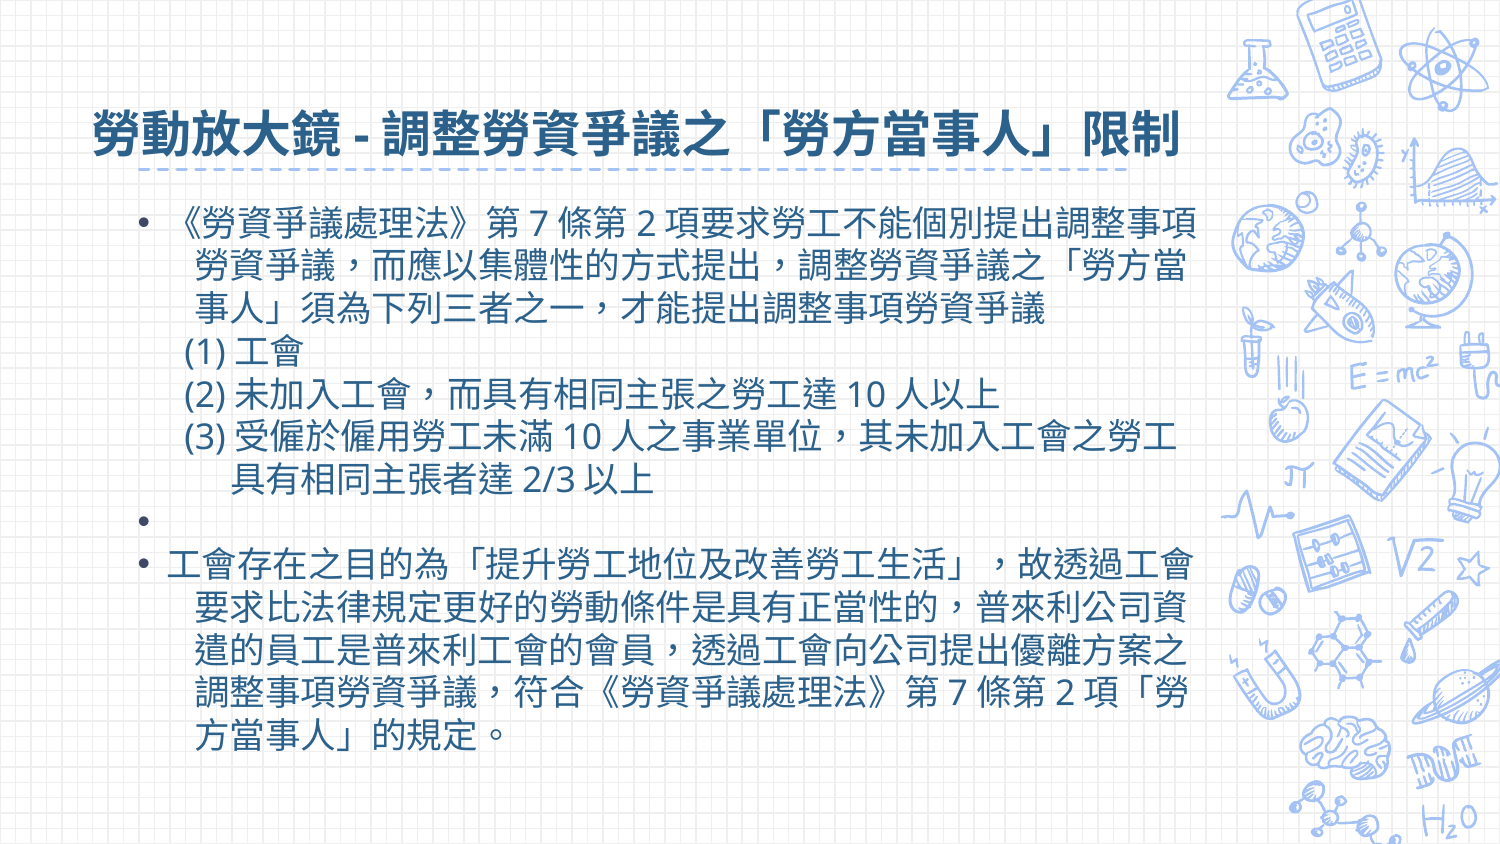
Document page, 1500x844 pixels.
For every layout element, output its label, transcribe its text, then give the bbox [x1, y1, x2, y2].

title 勞動放大鏡-調整勞資爭議之「勞方當事人」限制 [76, 36, 1223, 178]
list 《勞資爭議處理法》第7條第2項要求勞工不能個別提出調整事項勞資爭議，而應以集體性的方式提出，調整勞資爭議之「勞方當事人」須為下列三者之一，才能提出調整事項勞資爭議 (1)工會 (2)未加入工會，而具有相同主張之勞工達10人以上 (3)受僱於僱用勞工未滿10人之事業單位，其未加入工會之勞工 具有相同主張者達2/3以上 工會存在之目的為「提升勞工地位及改善勞工生活」，故透過工會要求比法律規定更好的勞動條件是具有正當性的，普來利公司資遣的員工是普來利工會的會員，透過工會向公司提出優離方案之調整事項勞資爭議，符合《勞資爭議處理法》第7條第2項「勞方當事人」的規定。 [122, 185, 1223, 778]
